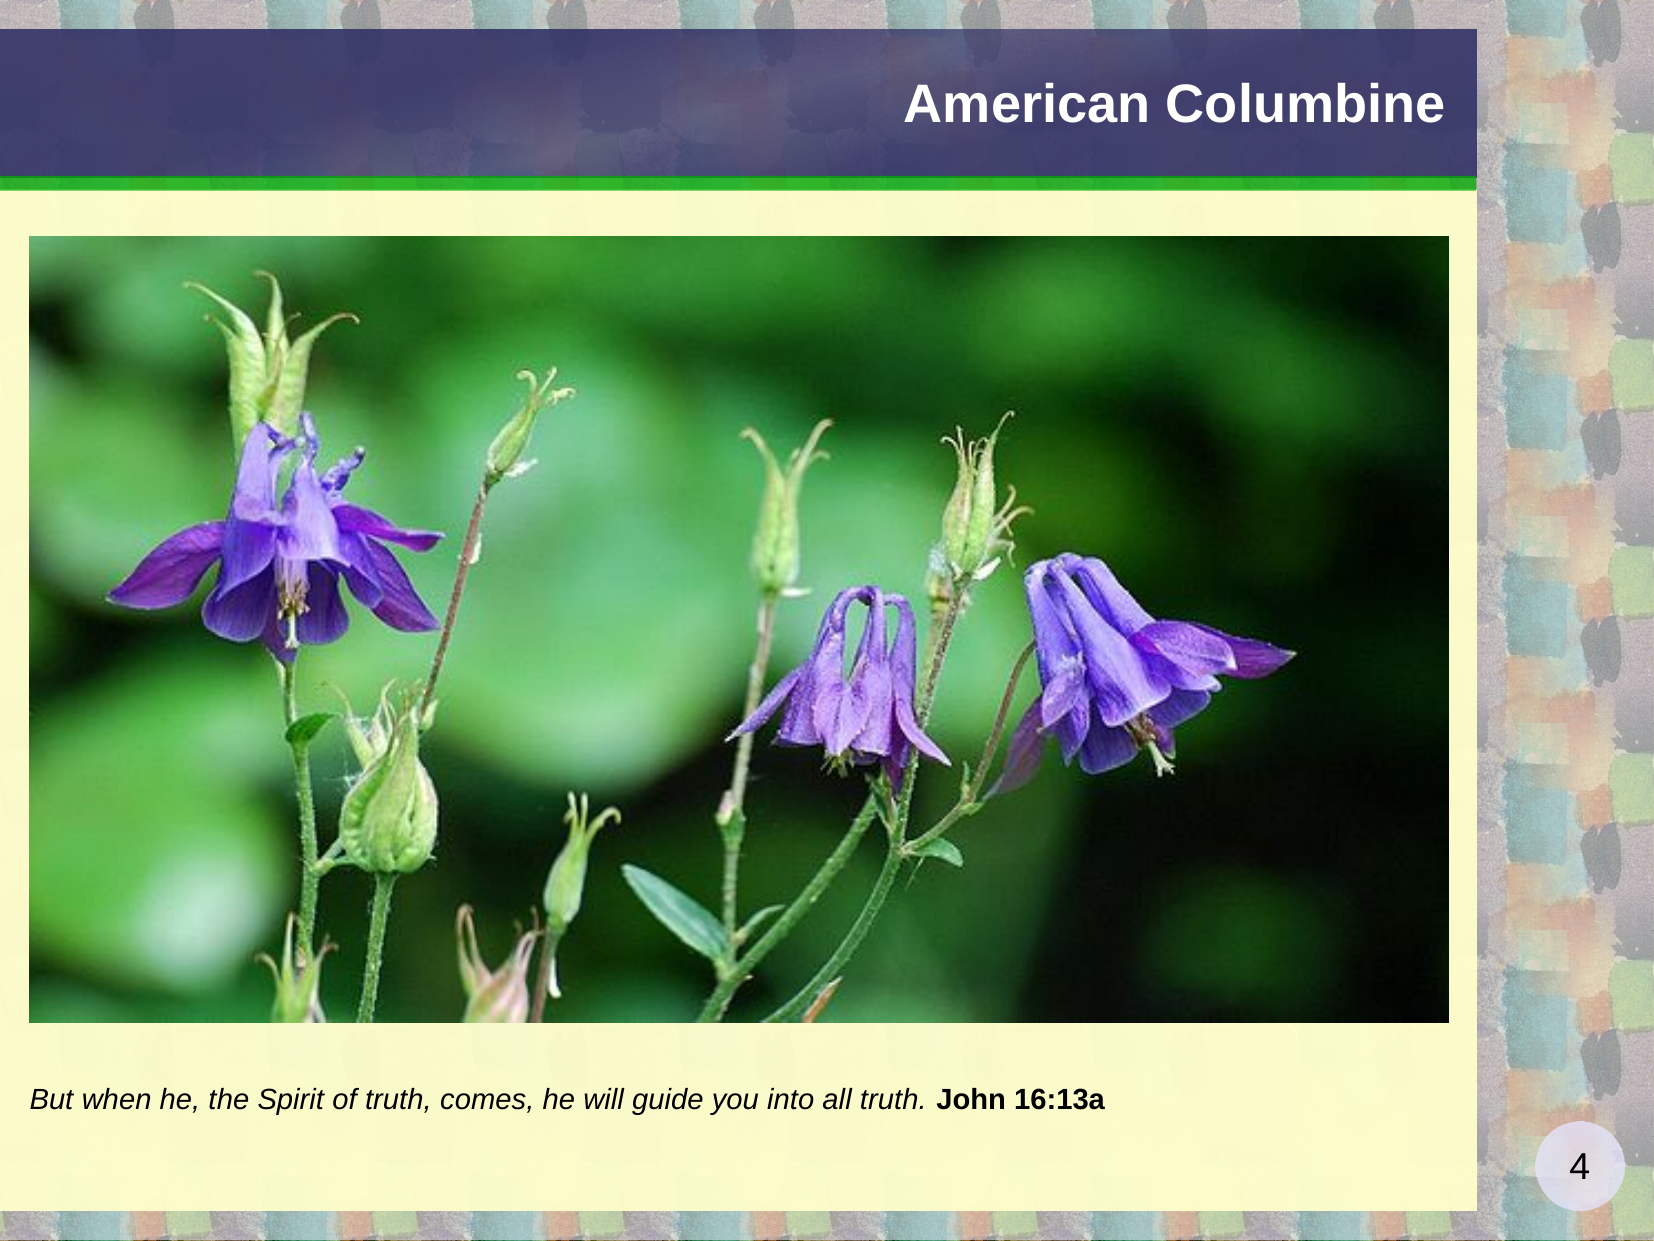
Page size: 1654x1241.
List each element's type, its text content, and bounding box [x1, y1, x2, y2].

text_box But when he, the Spirit of truth, comes, he will guide you into all truth. John 16:13a [29, 1083, 1106, 1149]
picture [29, 236, 1449, 1023]
title American Columbine [29, 59, 1447, 148]
